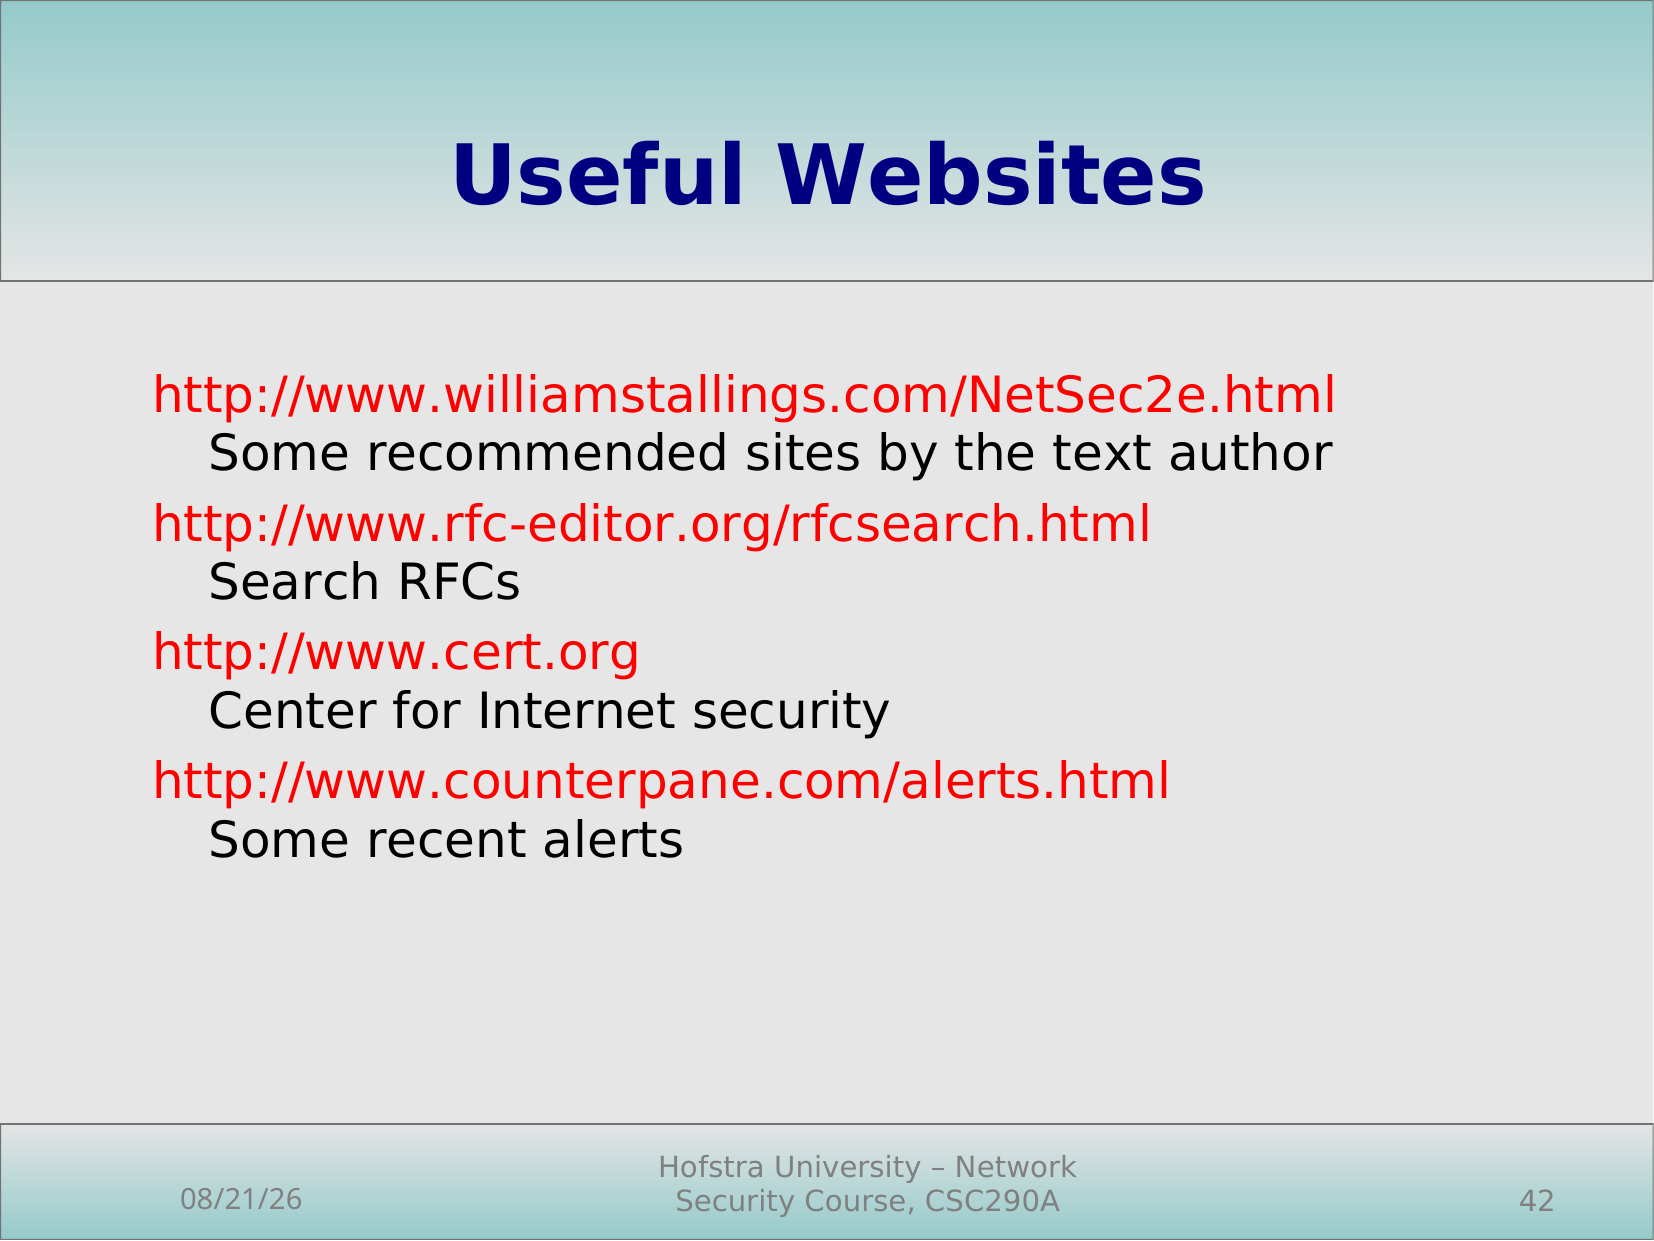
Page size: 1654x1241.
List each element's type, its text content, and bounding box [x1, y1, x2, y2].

list http://www.williamstallings.com/NetSec2e.html Some recommended sites by the text author http://www.rfc-editor.org/rfcsearch.html Search RFCs http://www.cert.org Center for Internet security http://www.counterpane.com/alerts.html Some recent alerts [137, 358, 1578, 1103]
title Useful Websites [123, 87, 1534, 233]
